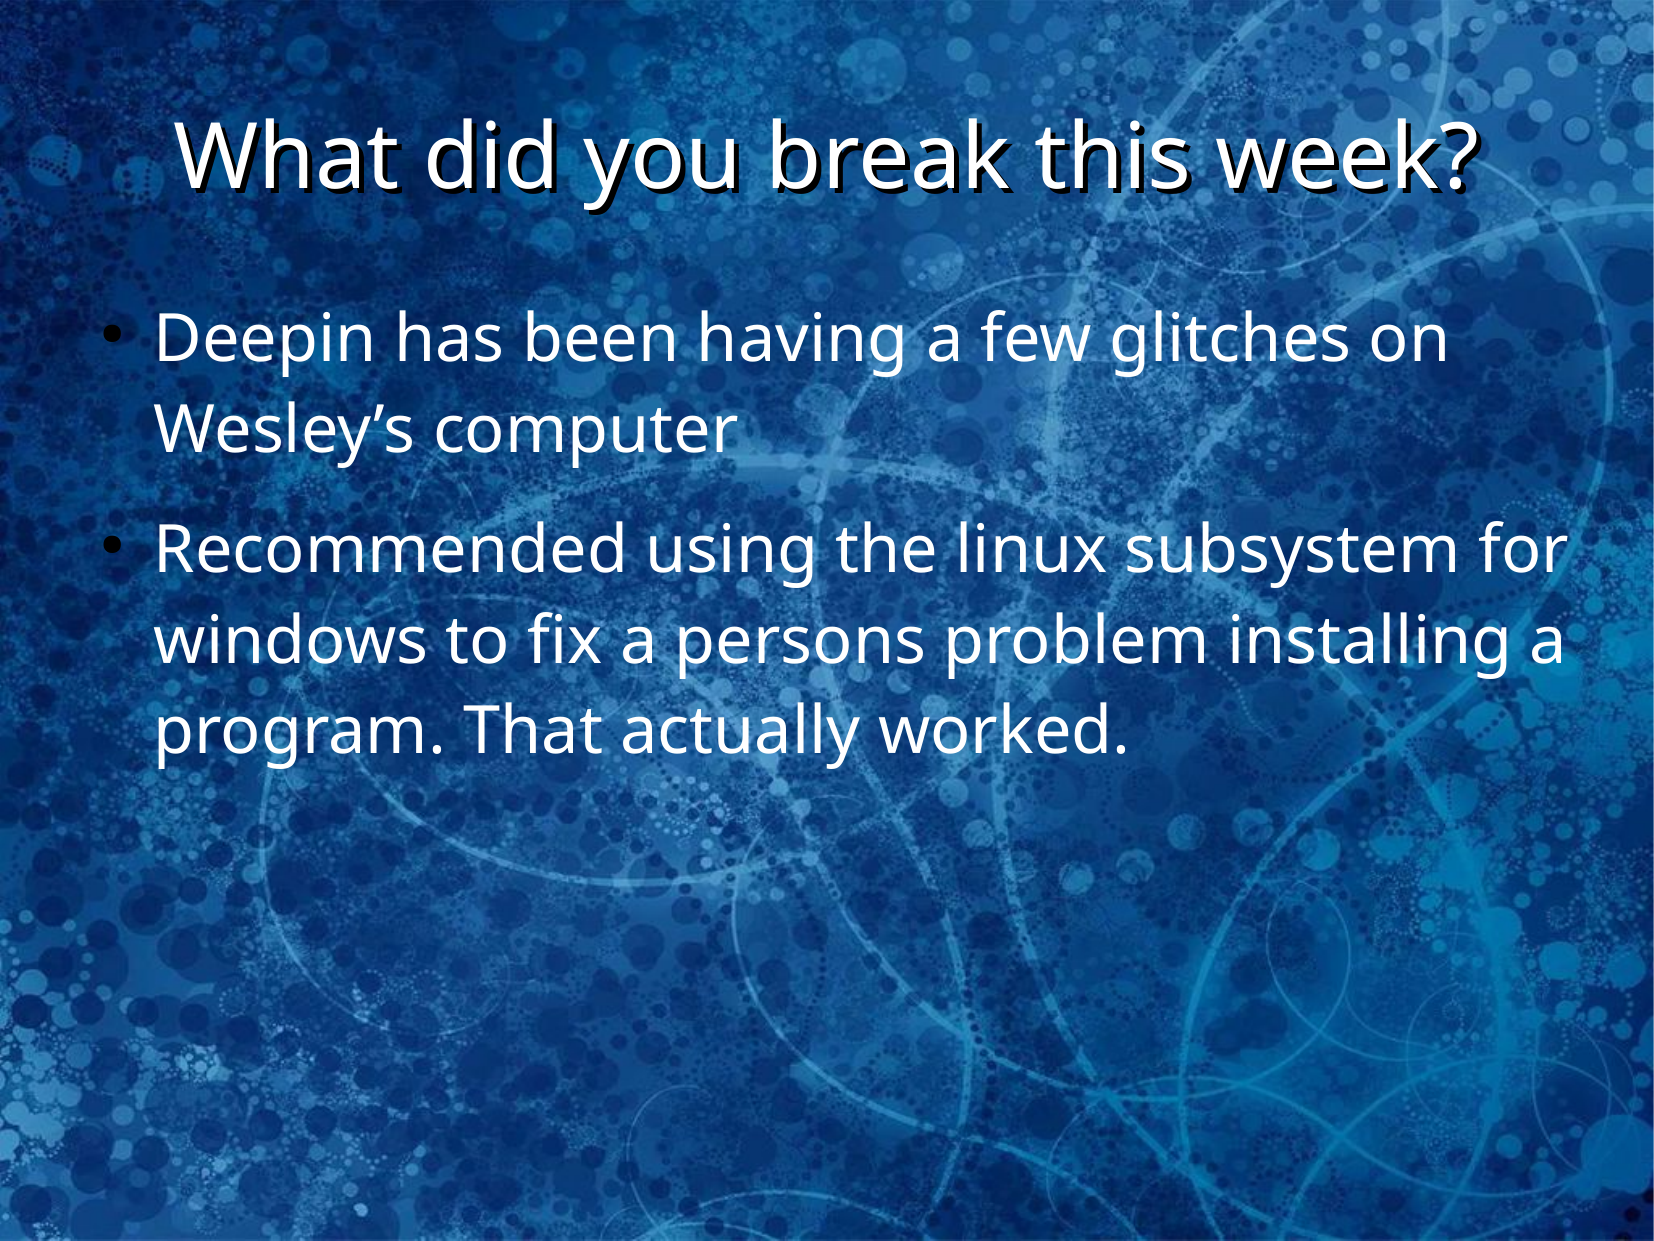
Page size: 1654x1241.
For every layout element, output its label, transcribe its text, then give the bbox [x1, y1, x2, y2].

picture [0, 0, 1654, 1241]
title What did you break this week? [82, 49, 1571, 257]
list Deepin has been having a few glitches on Wesley’s computer Recommended using the linux subsystem for windows to fix a persons problem installing a program. That actually worked. [82, 290, 1571, 1010]
